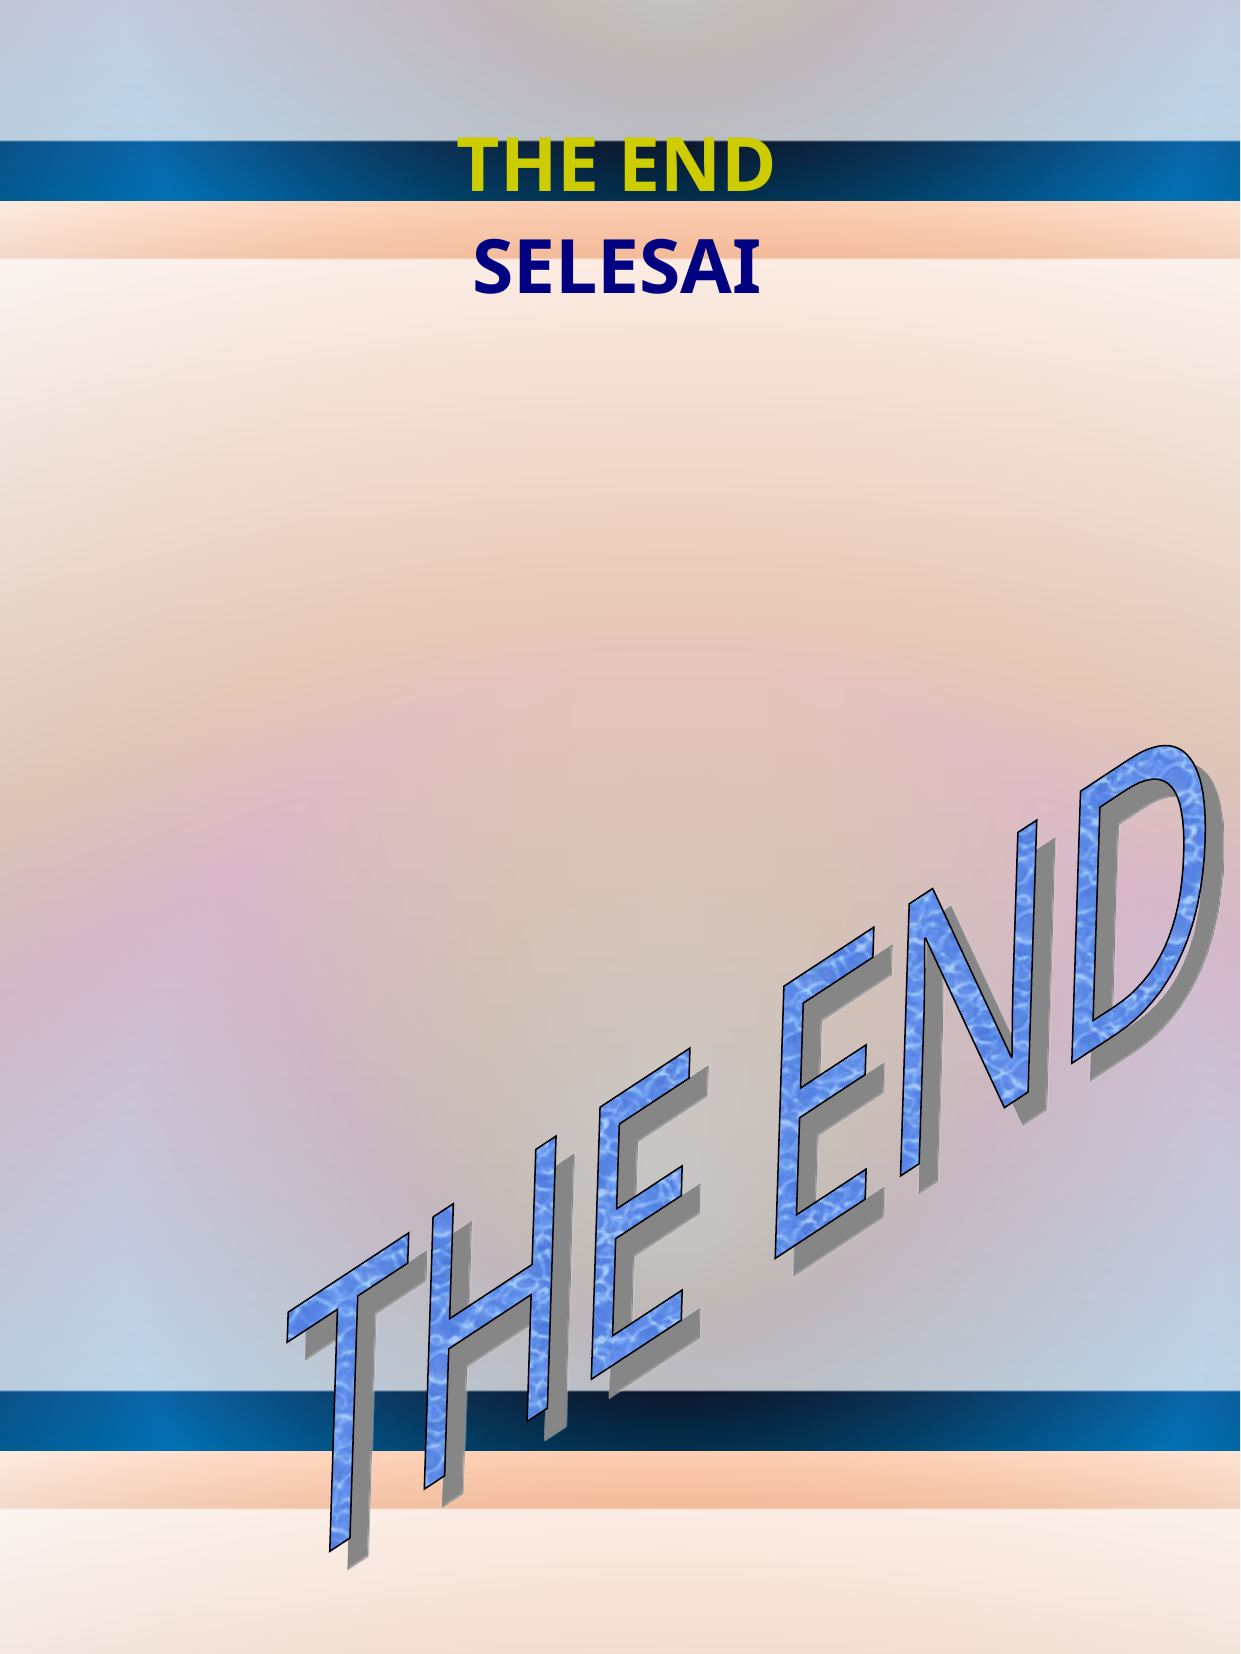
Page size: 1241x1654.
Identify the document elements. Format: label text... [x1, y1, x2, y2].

text_box THE END [900, 820, 1037, 1176]
title THE END SELESAI [17, 47, 1217, 380]
text_box THE END [591, 1048, 690, 1380]
text_box THE END [424, 1136, 557, 1490]
text_box THE END [775, 927, 874, 1259]
picture [0, 0, 1241, 1654]
text_box THE END [1071, 745, 1206, 1064]
text_box THE END [287, 1232, 409, 1552]
